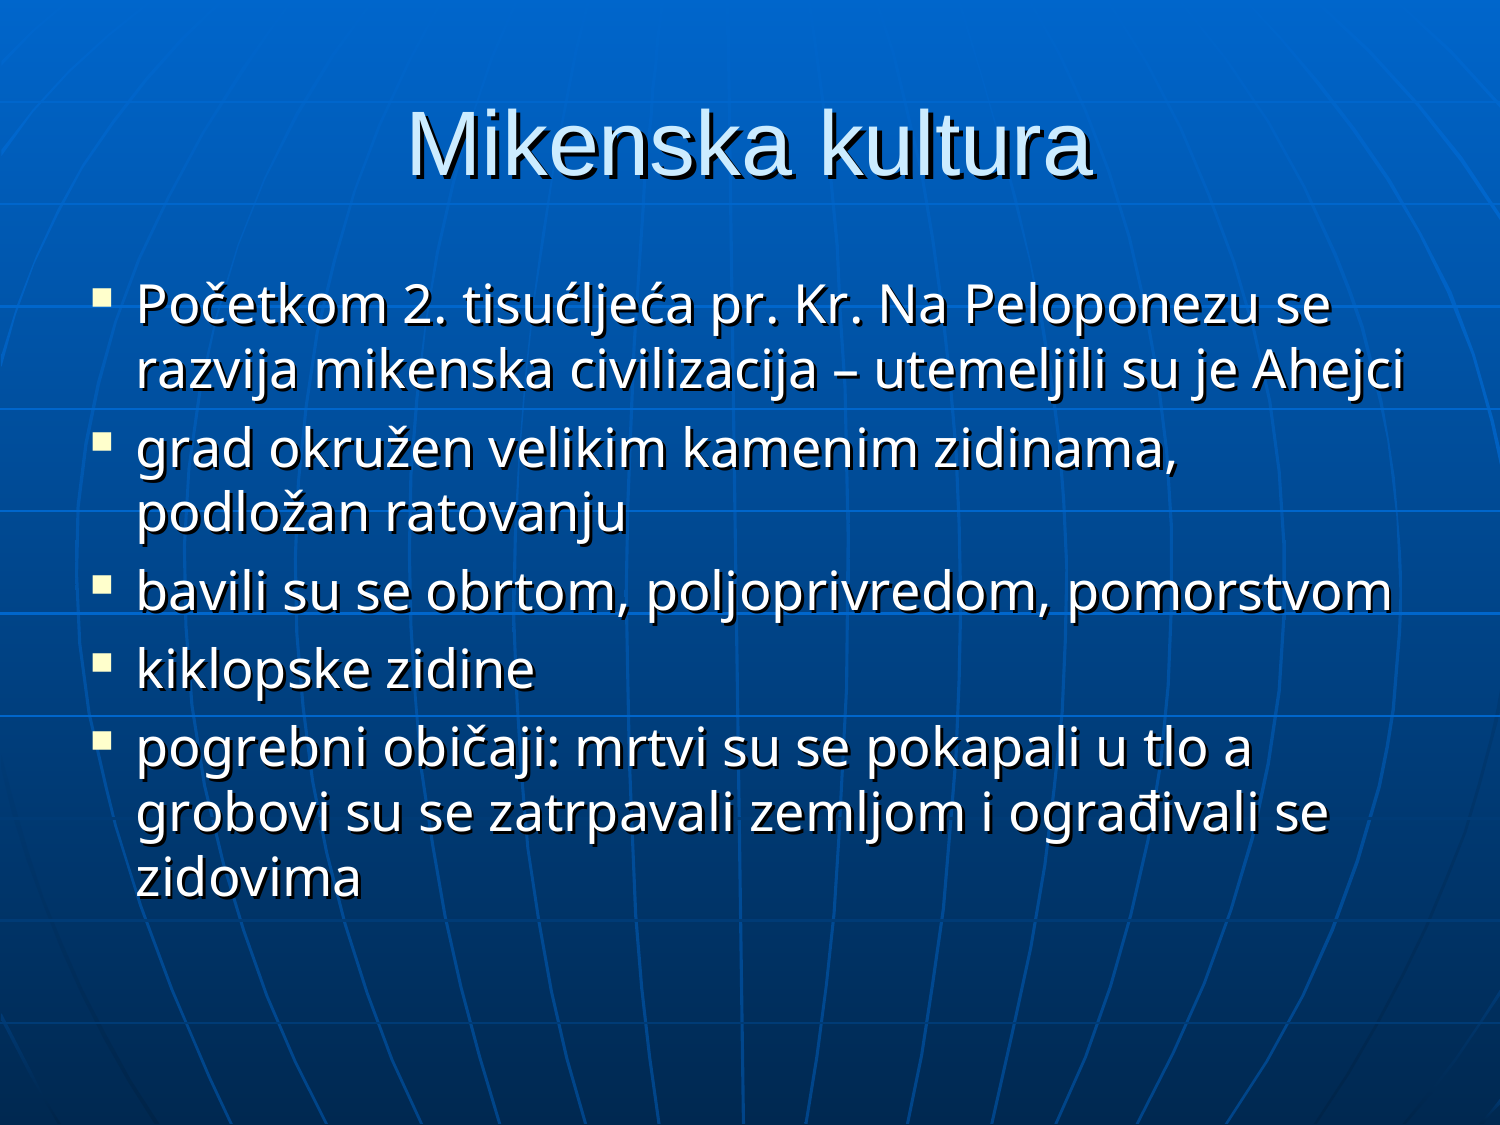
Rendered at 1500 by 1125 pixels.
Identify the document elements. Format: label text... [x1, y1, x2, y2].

title Mikenska kultura [75, 45, 1426, 233]
list Početkom 2. tisućljeća pr. Kr. Na Peloponezu se razvija mikenska civilizacija – utemeljili su je Ahejci grad okružen velikim kamenim zidinama, podložan ratovanju bavili su se obrtom, poljoprivredom, pomorstvom kiklopske zidine pogrebni običaji: mrtvi su se pokapali u tlo a grobovi su se zatrpavali zemljom i ograđivali se zidovima [75, 262, 1426, 1006]
